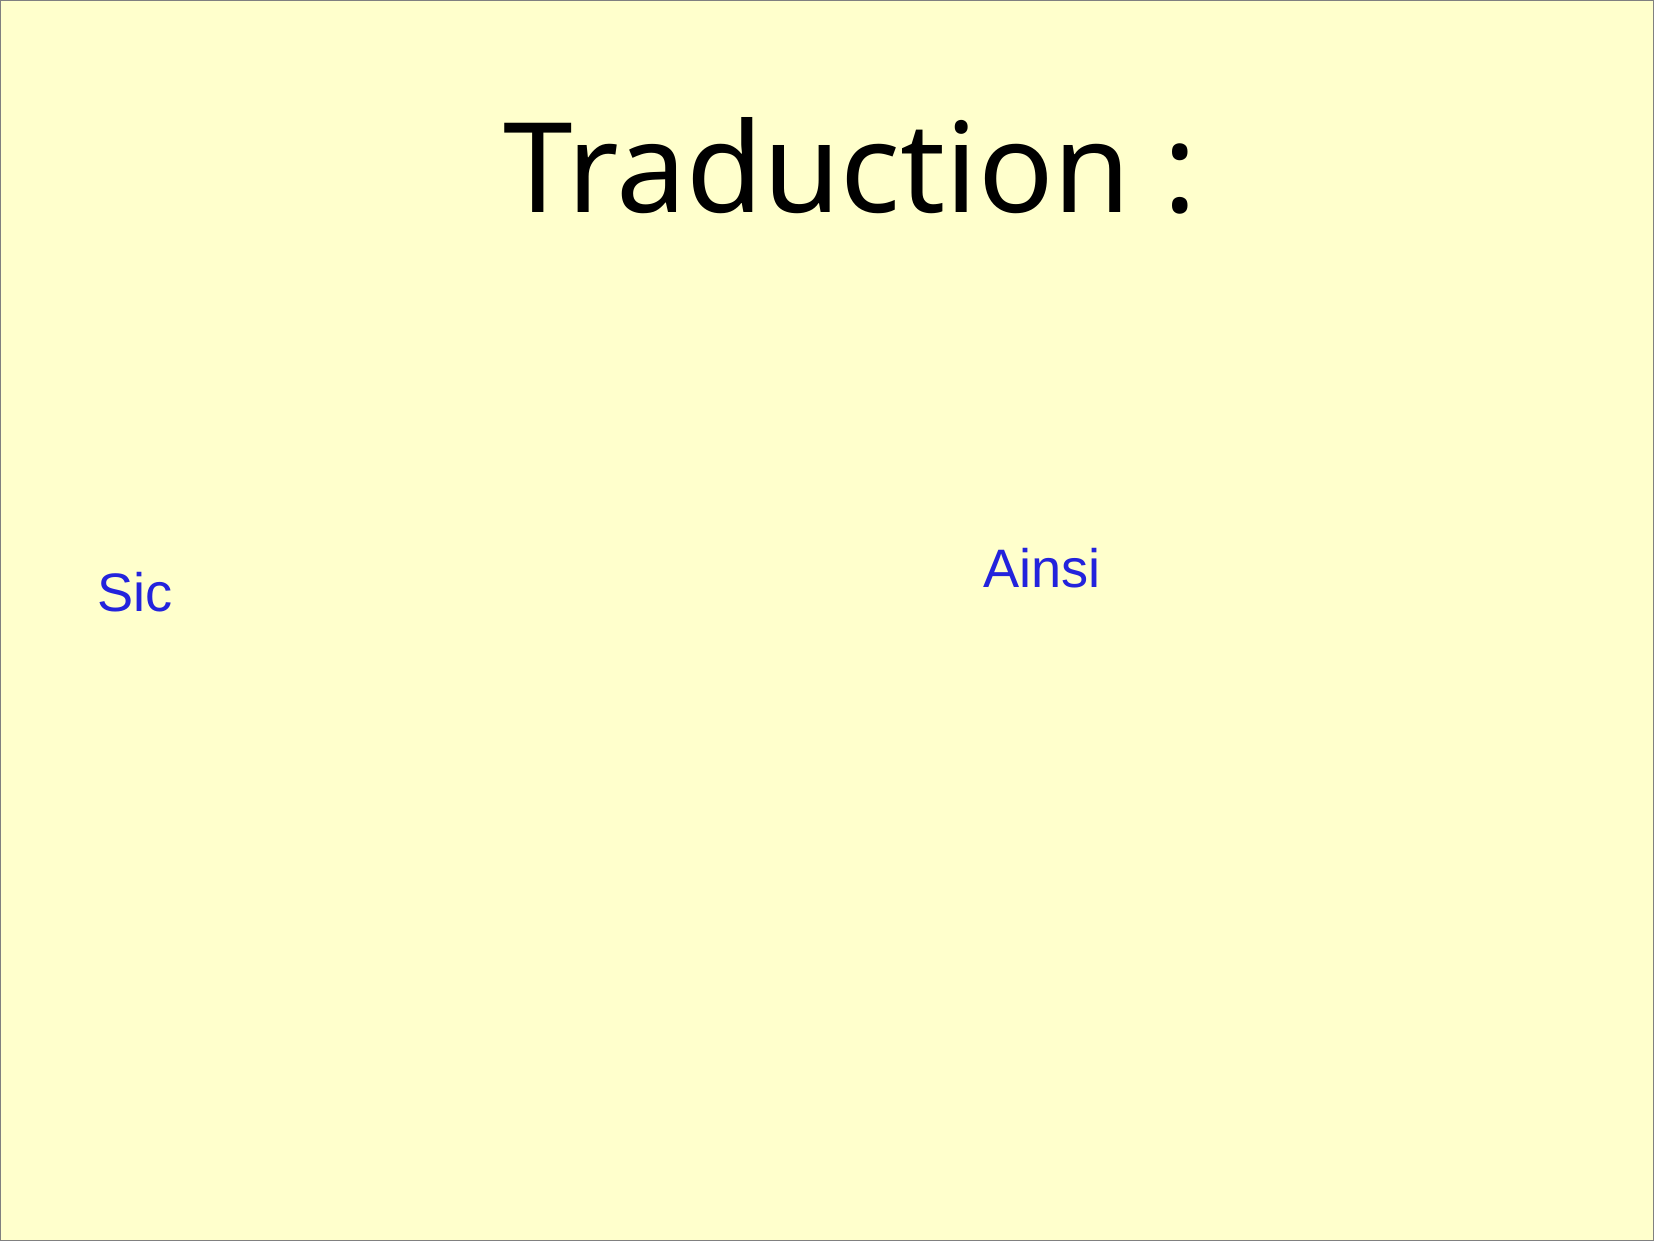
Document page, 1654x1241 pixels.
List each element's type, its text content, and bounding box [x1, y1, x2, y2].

text_box Sic [82, 555, 721, 815]
text_box Traduction : [437, 70, 1264, 260]
text_box [0, 0, 1654, 1241]
text_box Ainsi [968, 531, 1465, 607]
